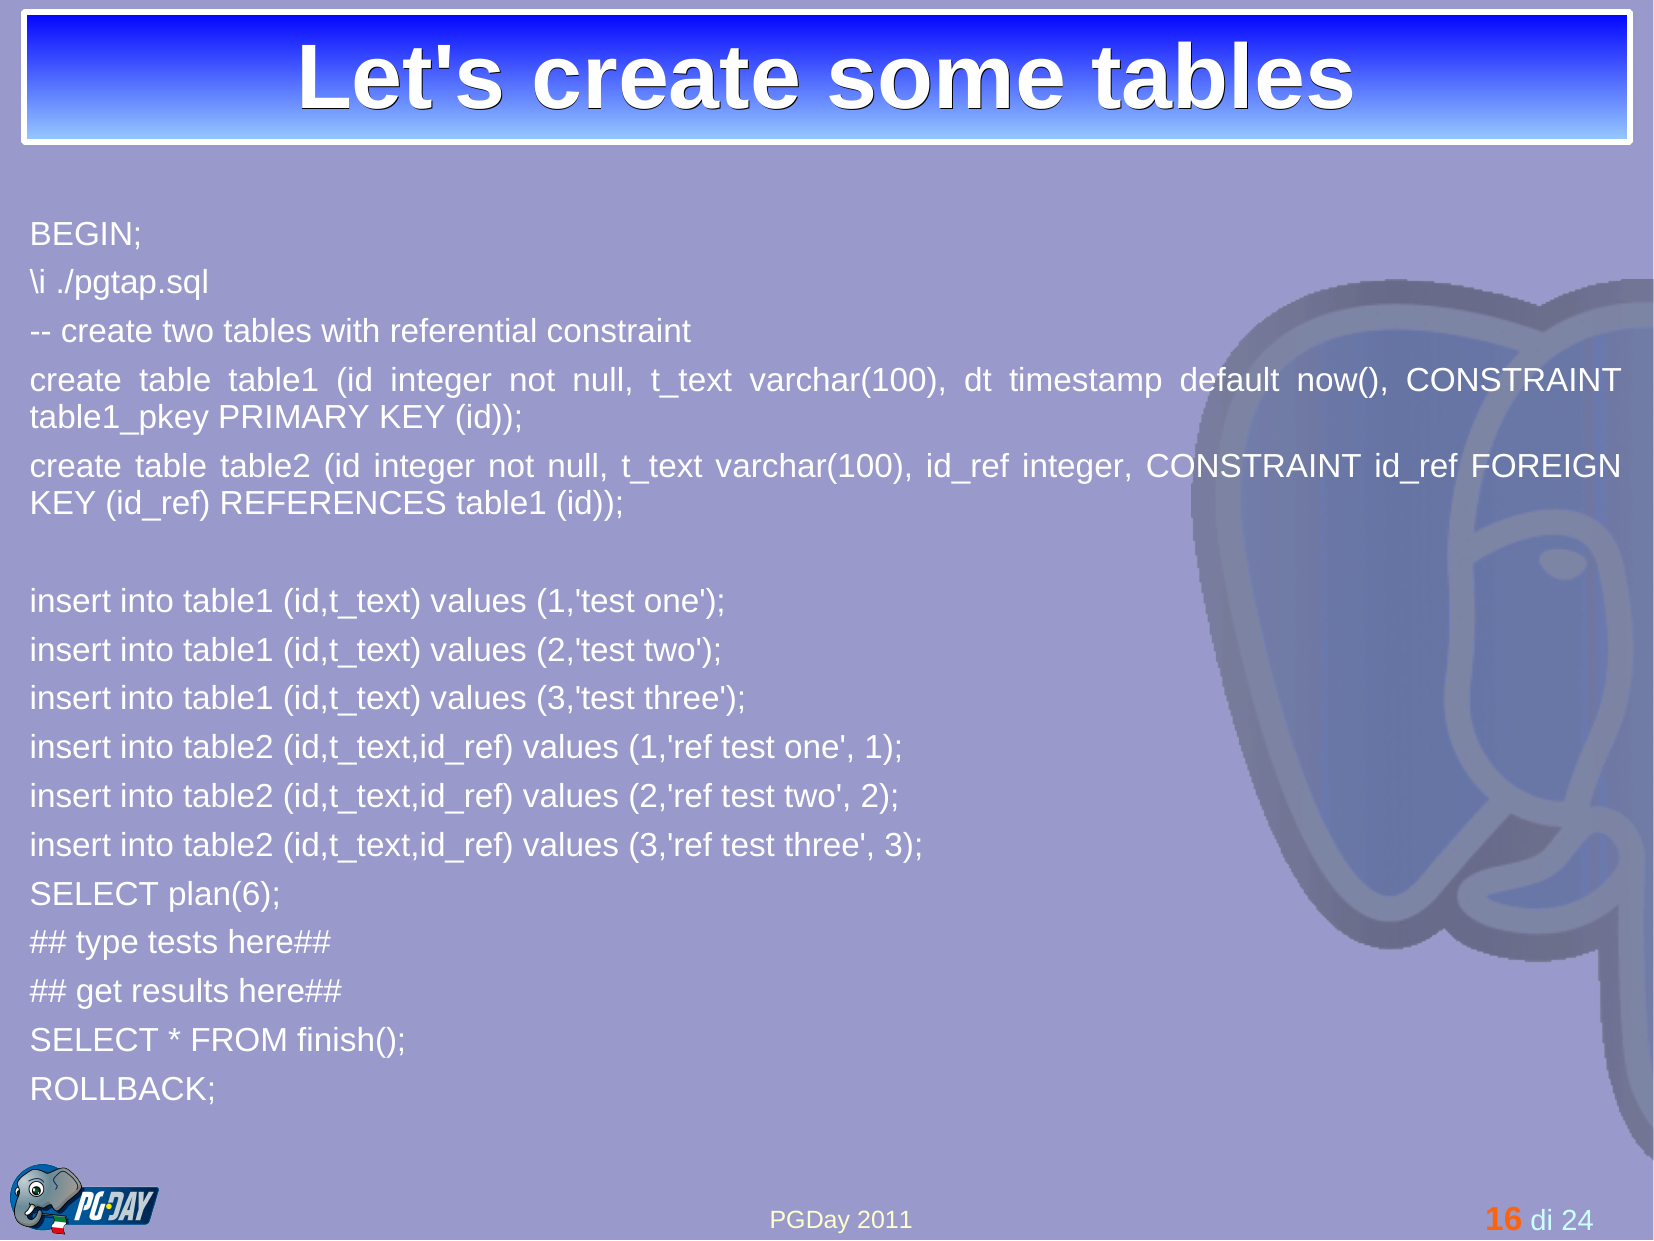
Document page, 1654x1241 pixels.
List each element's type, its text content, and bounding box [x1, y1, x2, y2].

title Let's create some tables [23, 19, 1630, 135]
list BEGIN; \i ./pgtap.sql -- create two tables with referential constraint create table table1 (id integer not null, t_text varchar(100), dt timestamp default now(), CONSTRAINT table1_pkey PRIMARY KEY (id)); create table table2 (id integer not null, t_text varchar(100), id_ref integer, CONSTRAINT id_ref FOREIGN KEY (id_ref) REFERENCES table1 (id)); insert into table1 (id,t_text) values (1,'test one'); insert into table1 (id,t_text) values (2,'test two'); insert into table1 (id,t_text) values (3,'test three'); insert into table2 (id,t_text,id_ref) values (1,'ref test one', 1); insert into table2 (id,t_text,id_ref) values (2,'ref test two', 2); insert into table2 (id,t_text,id_ref) values (3,'ref test three', 3); SELECT plan(6); ## type tests here## ## get results here## SELECT * FROM finish(); ROLLBACK; [29, 215, 1625, 1137]
picture [9, 1163, 160, 1236]
picture [1191, 279, 1654, 1182]
